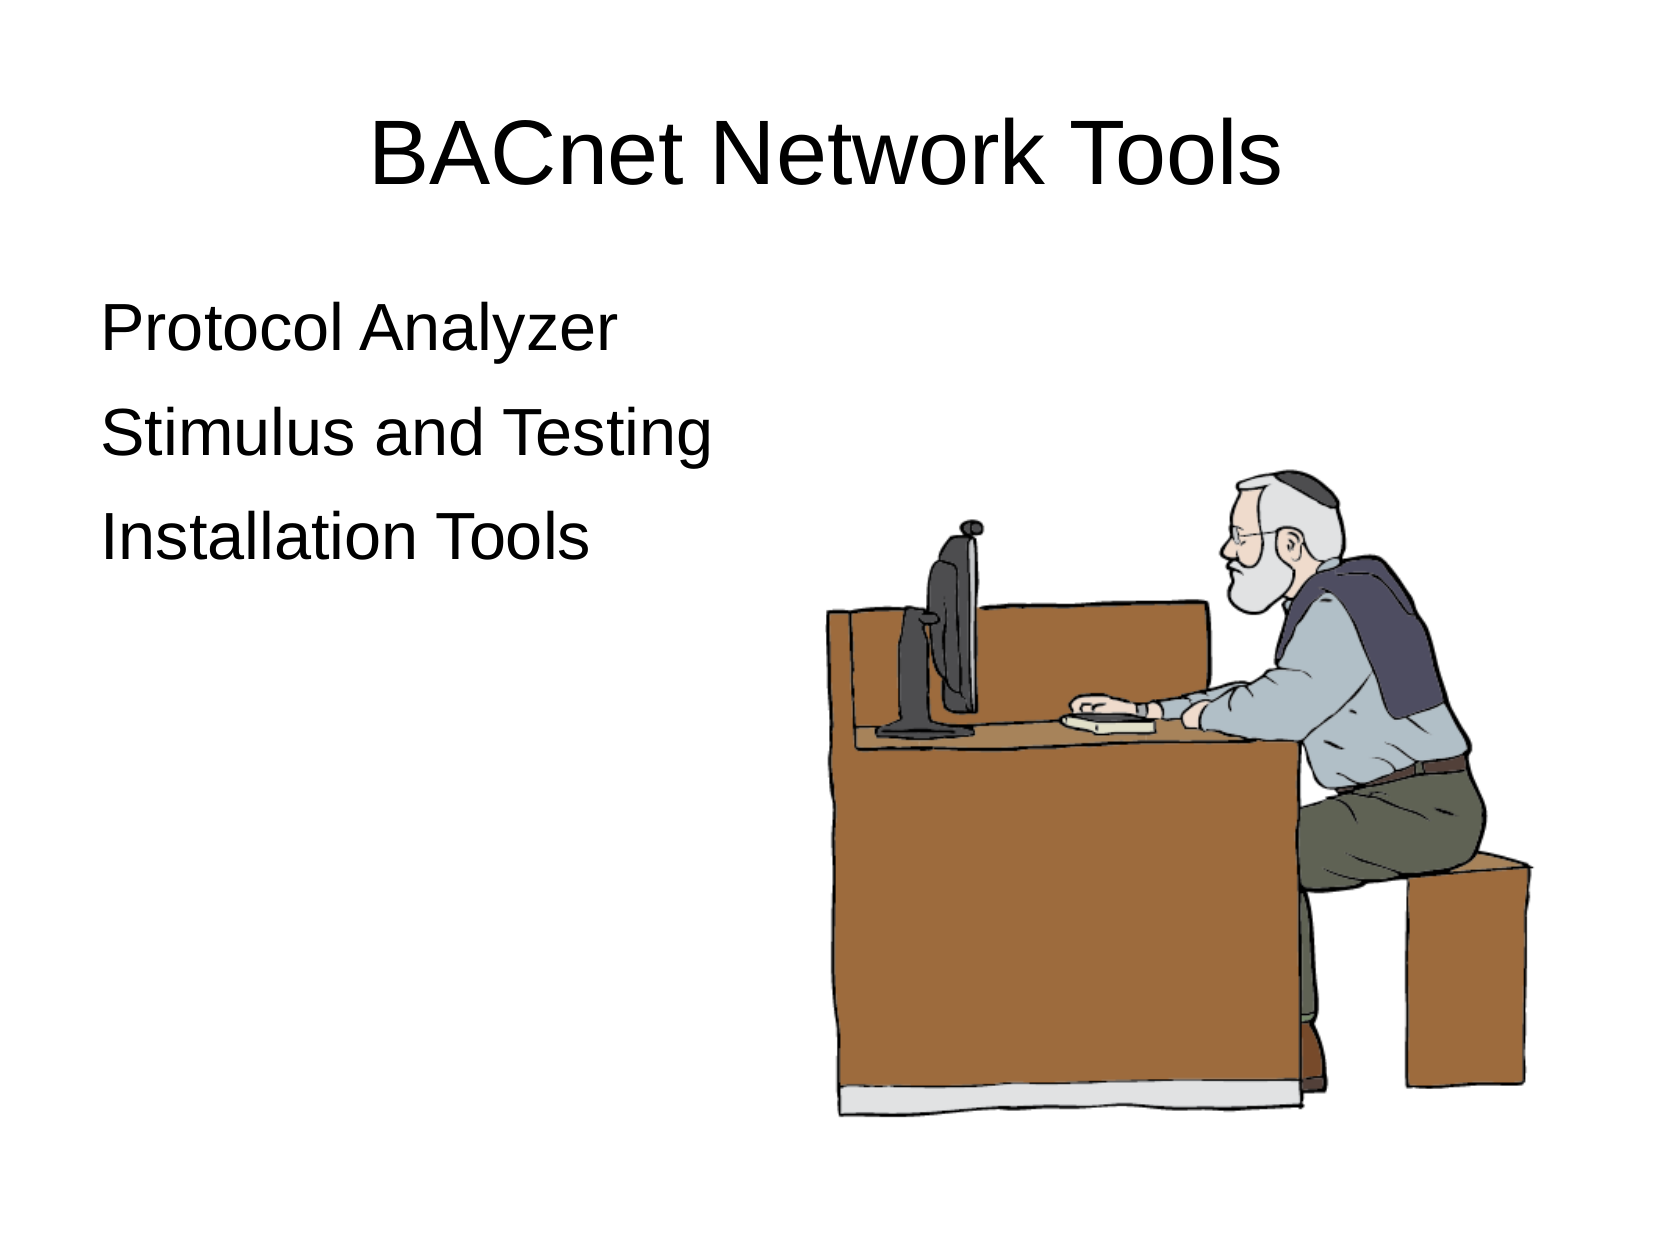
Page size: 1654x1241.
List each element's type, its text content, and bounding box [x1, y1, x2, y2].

list Protocol Analyzer Stimulus and Testing Installation Tools [82, 290, 1571, 1094]
title BACnet Network Tools [82, 49, 1571, 257]
picture [825, 465, 1535, 1126]
